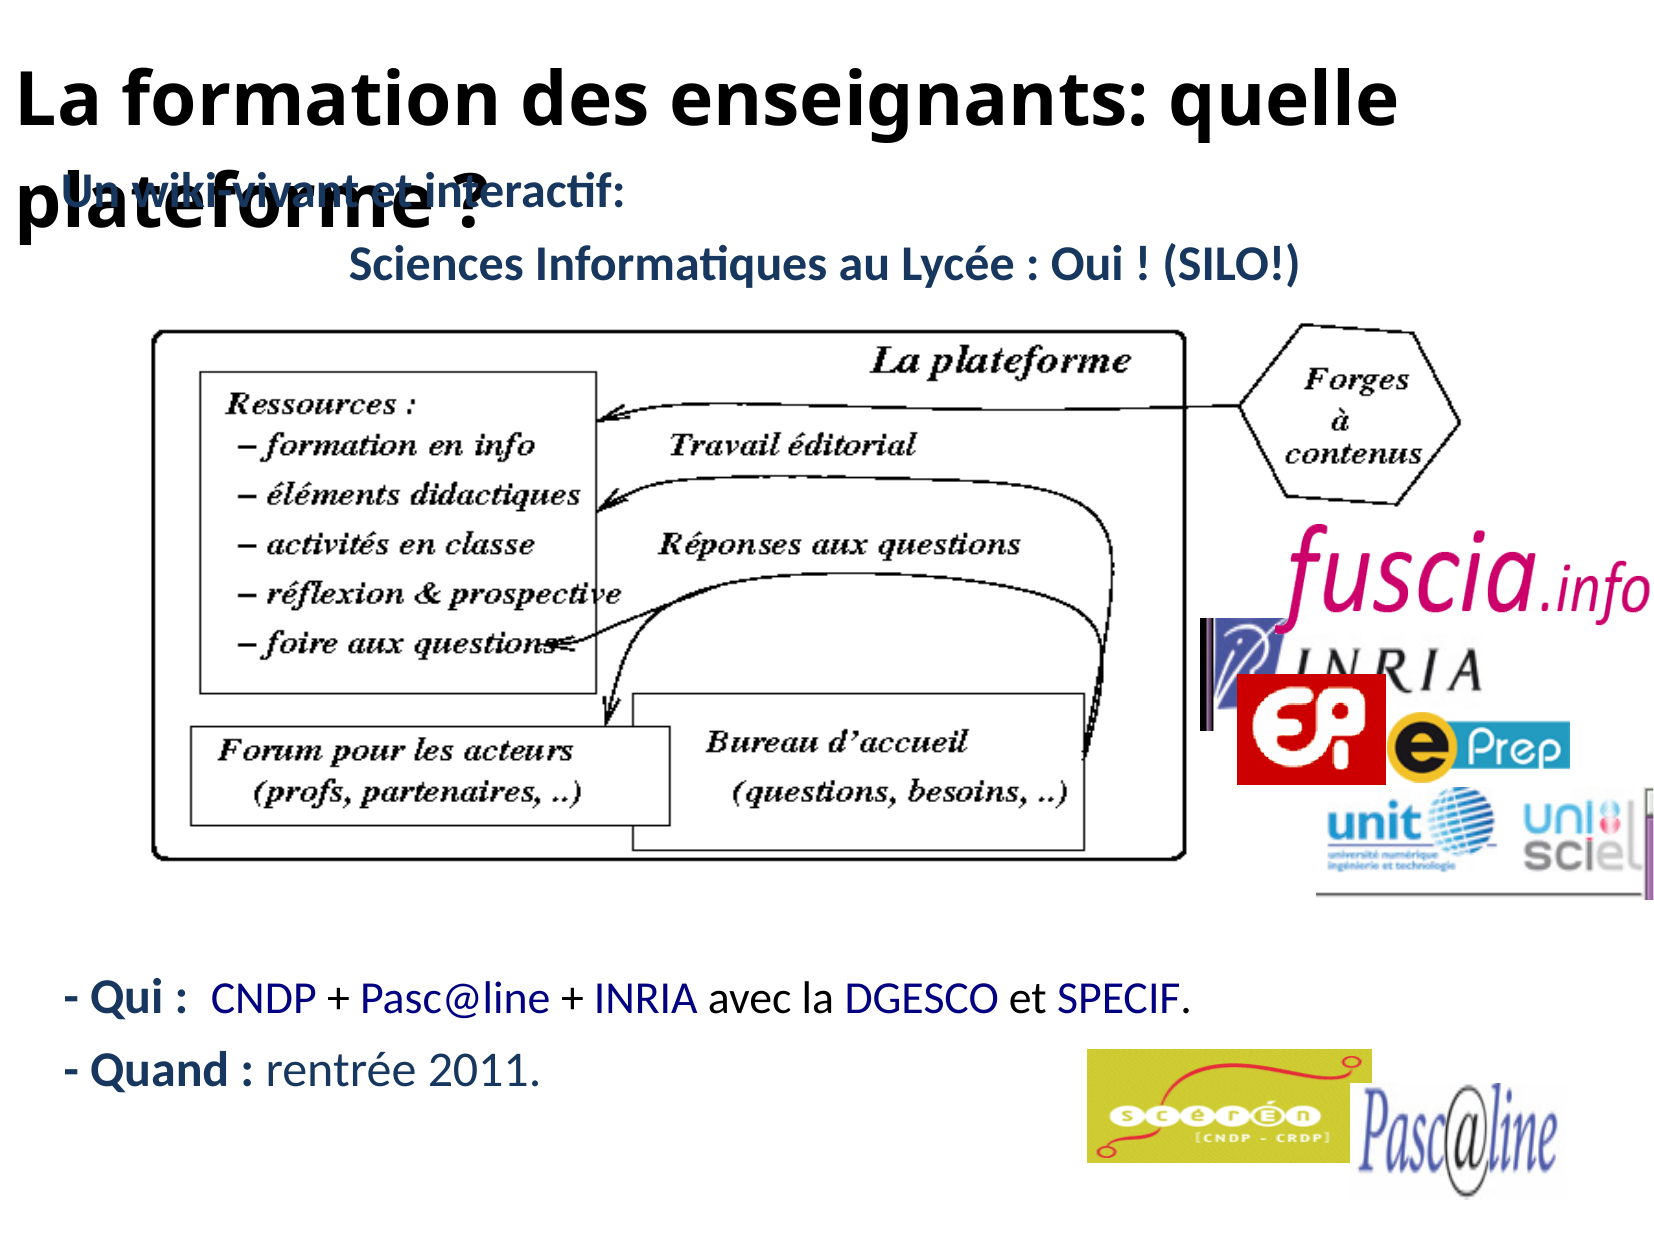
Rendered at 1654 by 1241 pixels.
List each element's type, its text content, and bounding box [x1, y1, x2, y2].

text_box La formation des enseignants: quelle plateforme ? [0, 37, 1651, 149]
picture [1316, 787, 1654, 901]
picture [1350, 1083, 1567, 1201]
picture [1200, 524, 1651, 785]
list Un wiki-vivant et interactif: Sciences Informatiques au Lycée : Oui ! (SILO!) - Qui : CNDP + Pasc@line + INRIA avec la DGESCO et SPECIF. - Quand : rentrée 2011. [37, 150, 1613, 1201]
